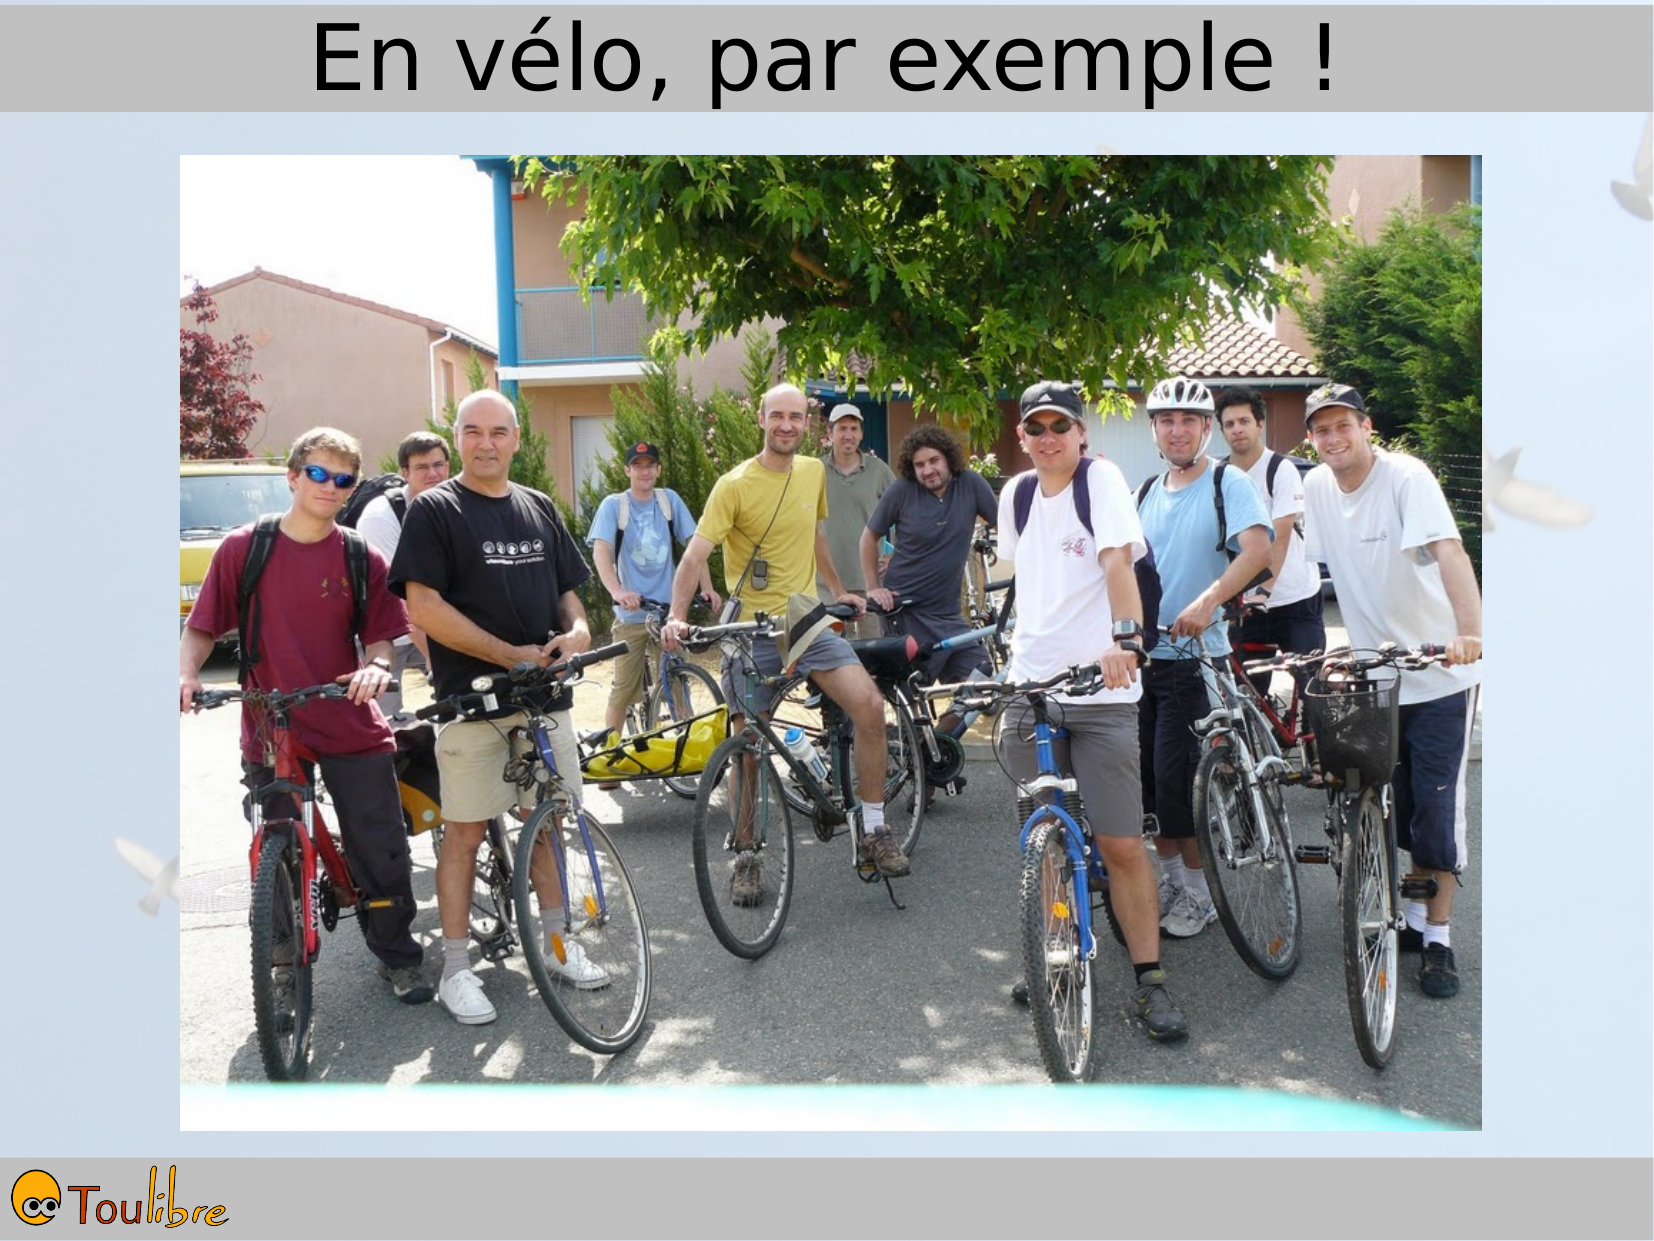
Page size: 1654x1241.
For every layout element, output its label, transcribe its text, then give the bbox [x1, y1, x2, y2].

picture [180, 155, 1482, 1132]
picture [11, 1165, 229, 1228]
title En vélo, par exemple ! [0, 4, 1654, 112]
